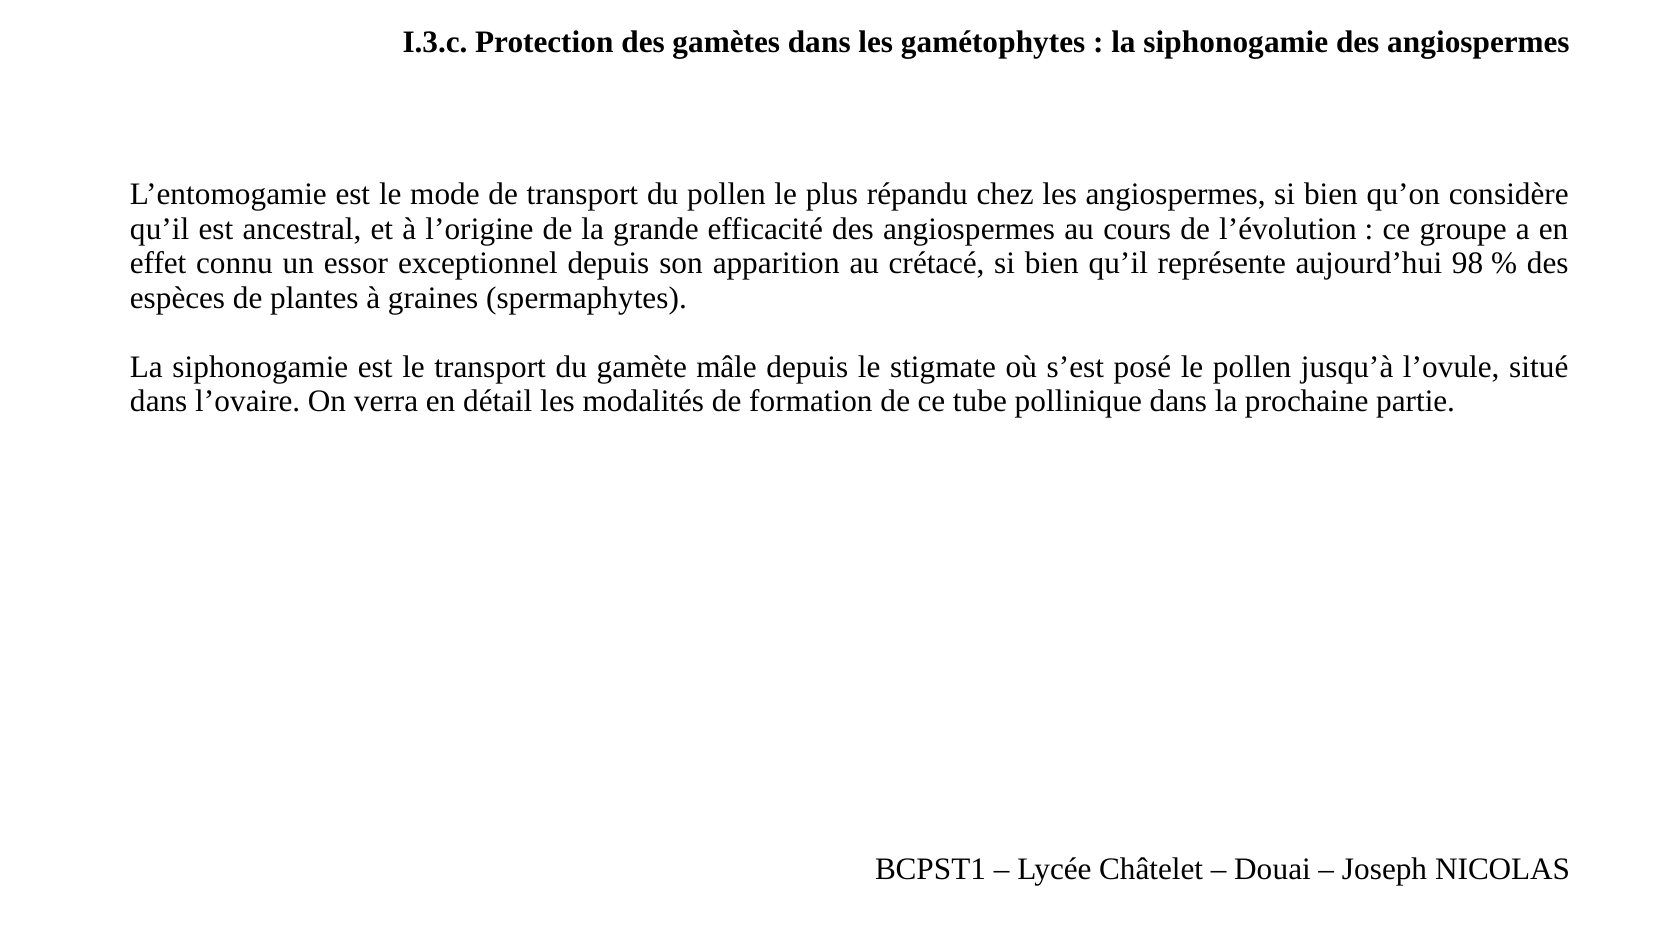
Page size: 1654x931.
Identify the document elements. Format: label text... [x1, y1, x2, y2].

text_box I.3.c. Protection des gamètes dans les gamétophytes : la siphonogamie des angiospermes [165, 5, 1572, 78]
text_box L’entomogamie est le mode de transport du pollen le plus répandu chez les angiospermes, si bien qu’on considère qu’il est ancestral, et à l’origine de la grande efficacité des angiospermes au cours de l’évolution : ce groupe a en effet connu un essor exceptionnel depuis son apparition au crétacé, si bien qu’il représente aujourd’hui 98 % des espèces de plantes à graines (spermaphytes). La siphonogamie est le transport du gamète mâle depuis le stigmate où s’est posé le pollen jusqu’à l’ovule, situé dans l’ovaire. On verra en détail les modalités de formation de ce tube pollinique dans la prochaine partie. [129, 177, 1571, 638]
text_box BCPST1 – Lycée Châtelet – Douai – Joseph NICOLAS [637, 832, 1571, 905]
